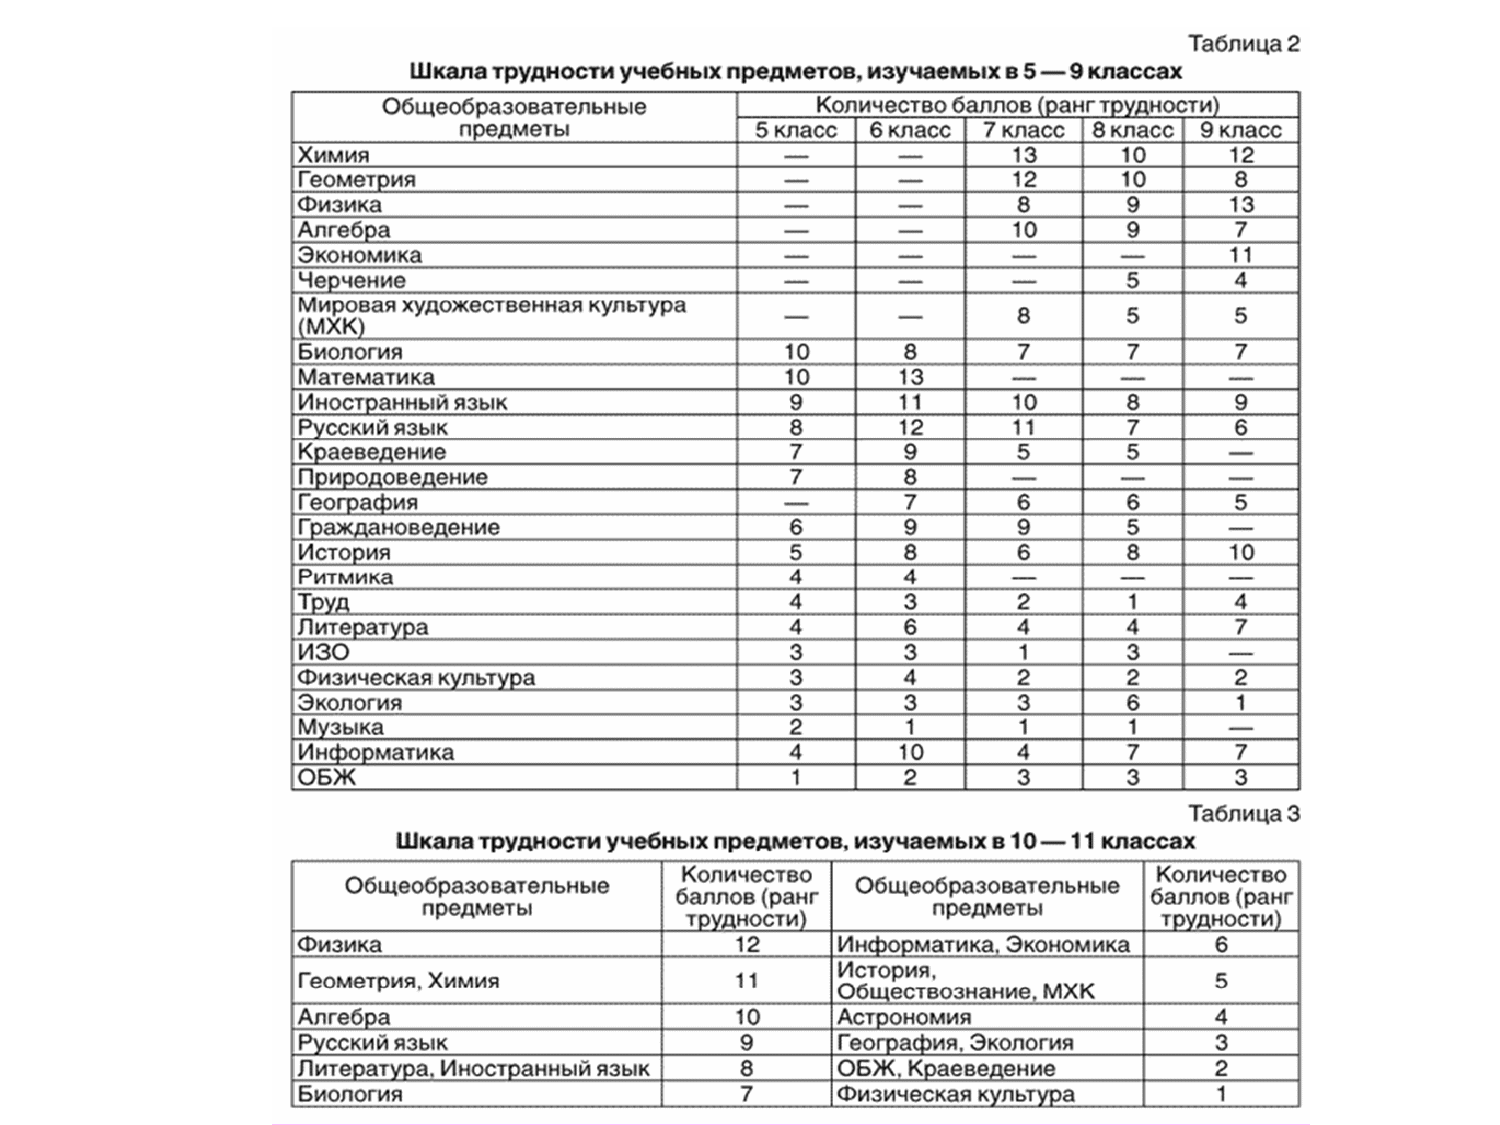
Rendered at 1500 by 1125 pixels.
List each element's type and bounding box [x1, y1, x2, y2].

picture [271, 26, 1312, 1125]
